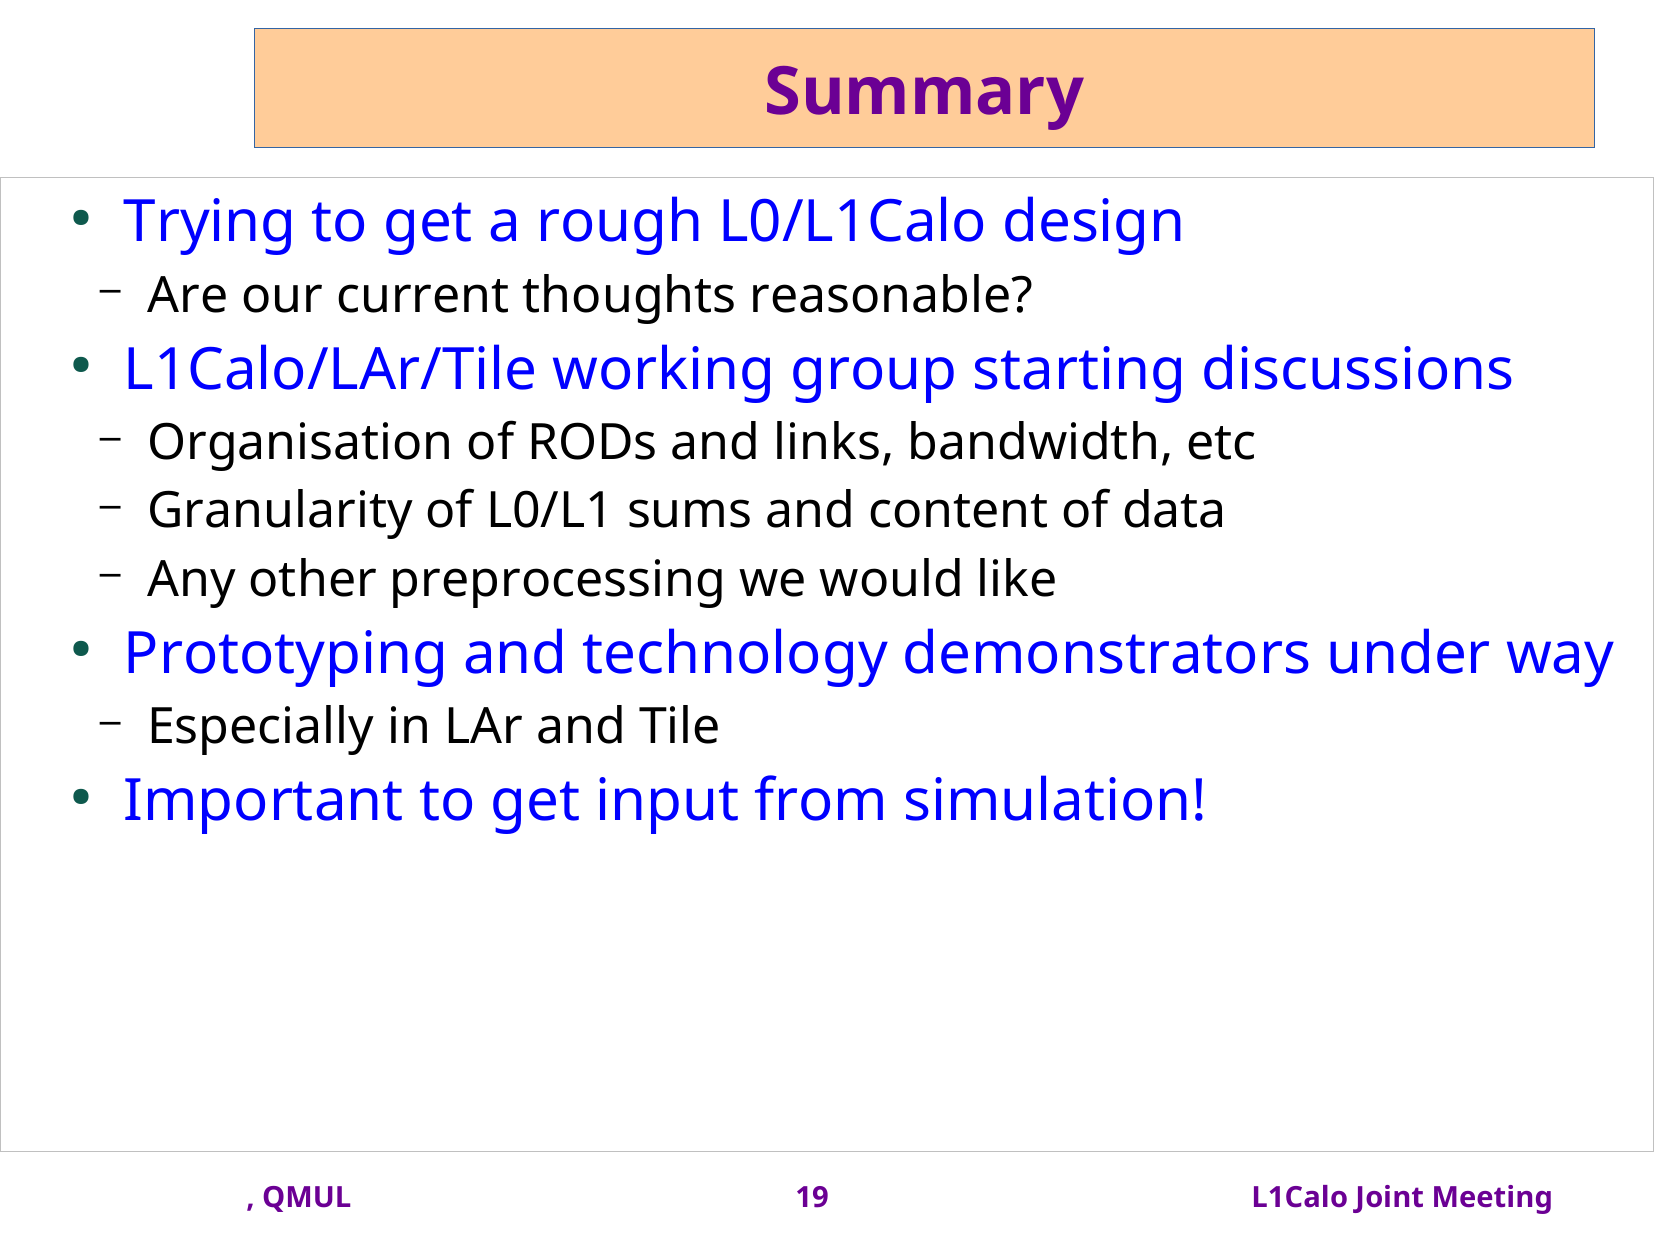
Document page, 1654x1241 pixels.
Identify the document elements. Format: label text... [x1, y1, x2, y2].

title Summary [254, 28, 1595, 148]
list Trying to get a rough L0/L1Calo design Are our current thoughts reasonable? L1Calo/LAr/Tile working group starting discussions Organisation of RODs and links, bandwidth, etc Granularity of L0/L1 sums and content of data Any other preprocessing we would like Prototyping and technology demonstrators under way Especially in LAr and Tile Important to get input from simulation! [52, 179, 1635, 1138]
